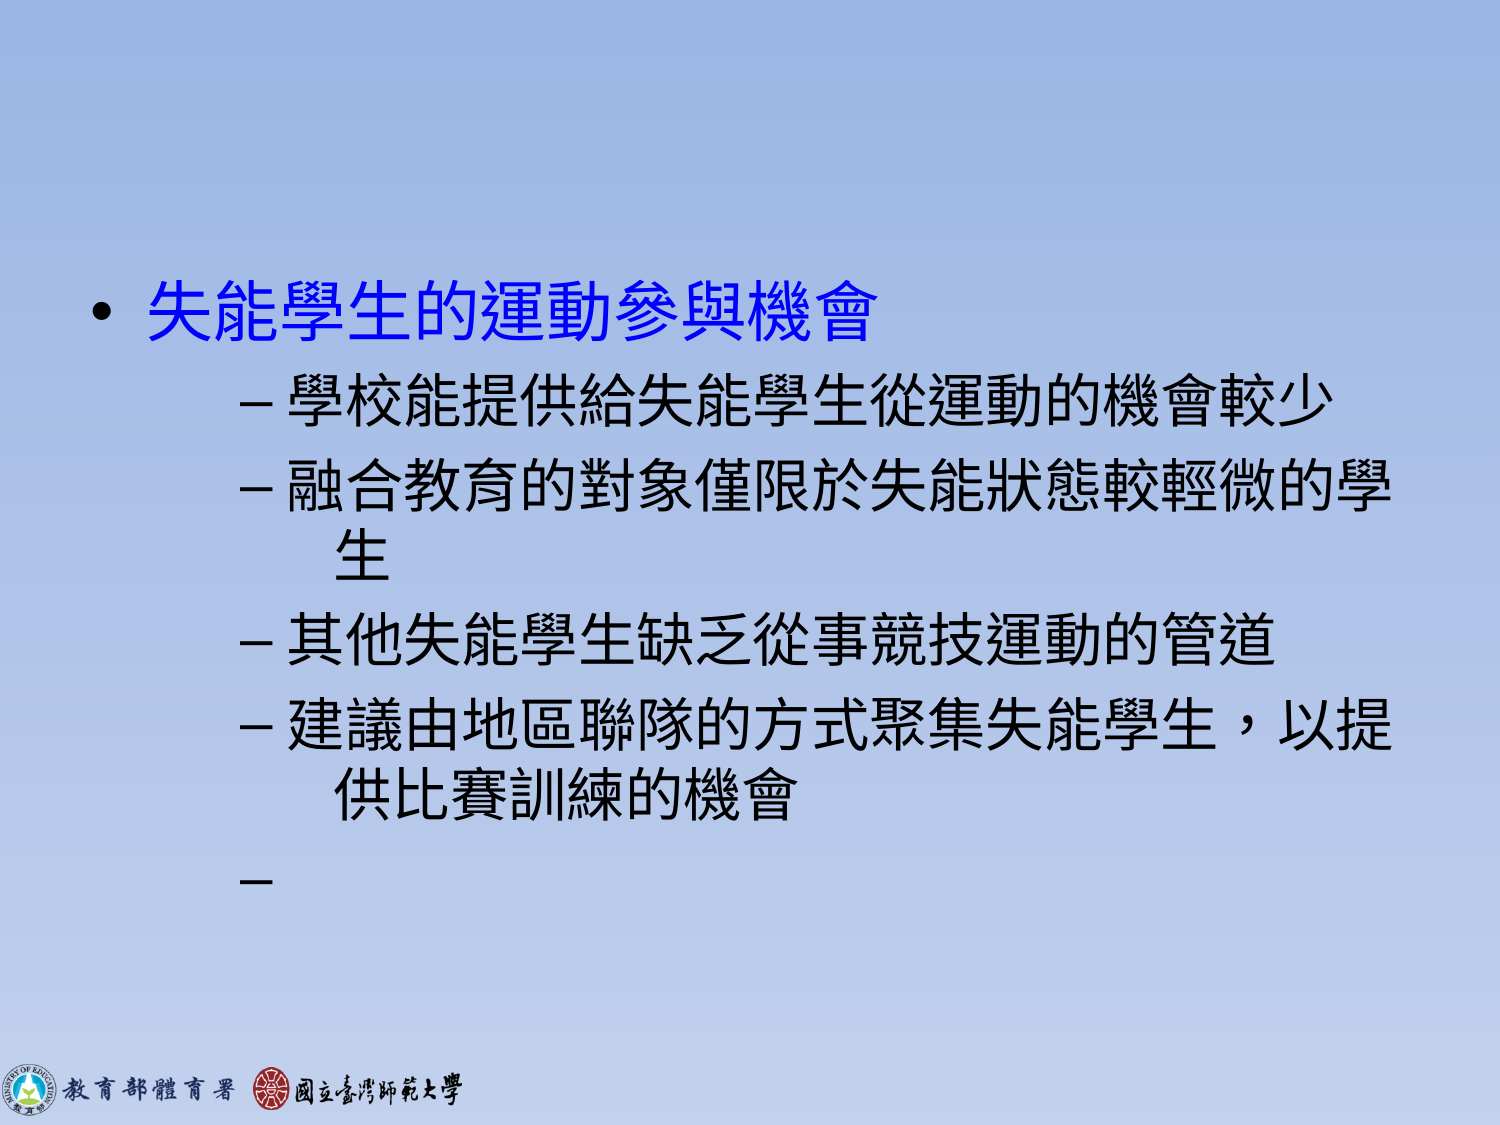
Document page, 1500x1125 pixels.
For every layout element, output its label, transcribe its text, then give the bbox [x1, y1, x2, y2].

list 失能學生的運動參與機會 學校能提供給失能學生從運動的機會較少 融合教育的對象僅限於失能狀態較輕微的學生 其他失能學生缺乏從事競技運動的管道 建議由地區聯隊的方式聚集失能學生，以提供比賽訓練的機會 [75, 262, 1426, 1005]
